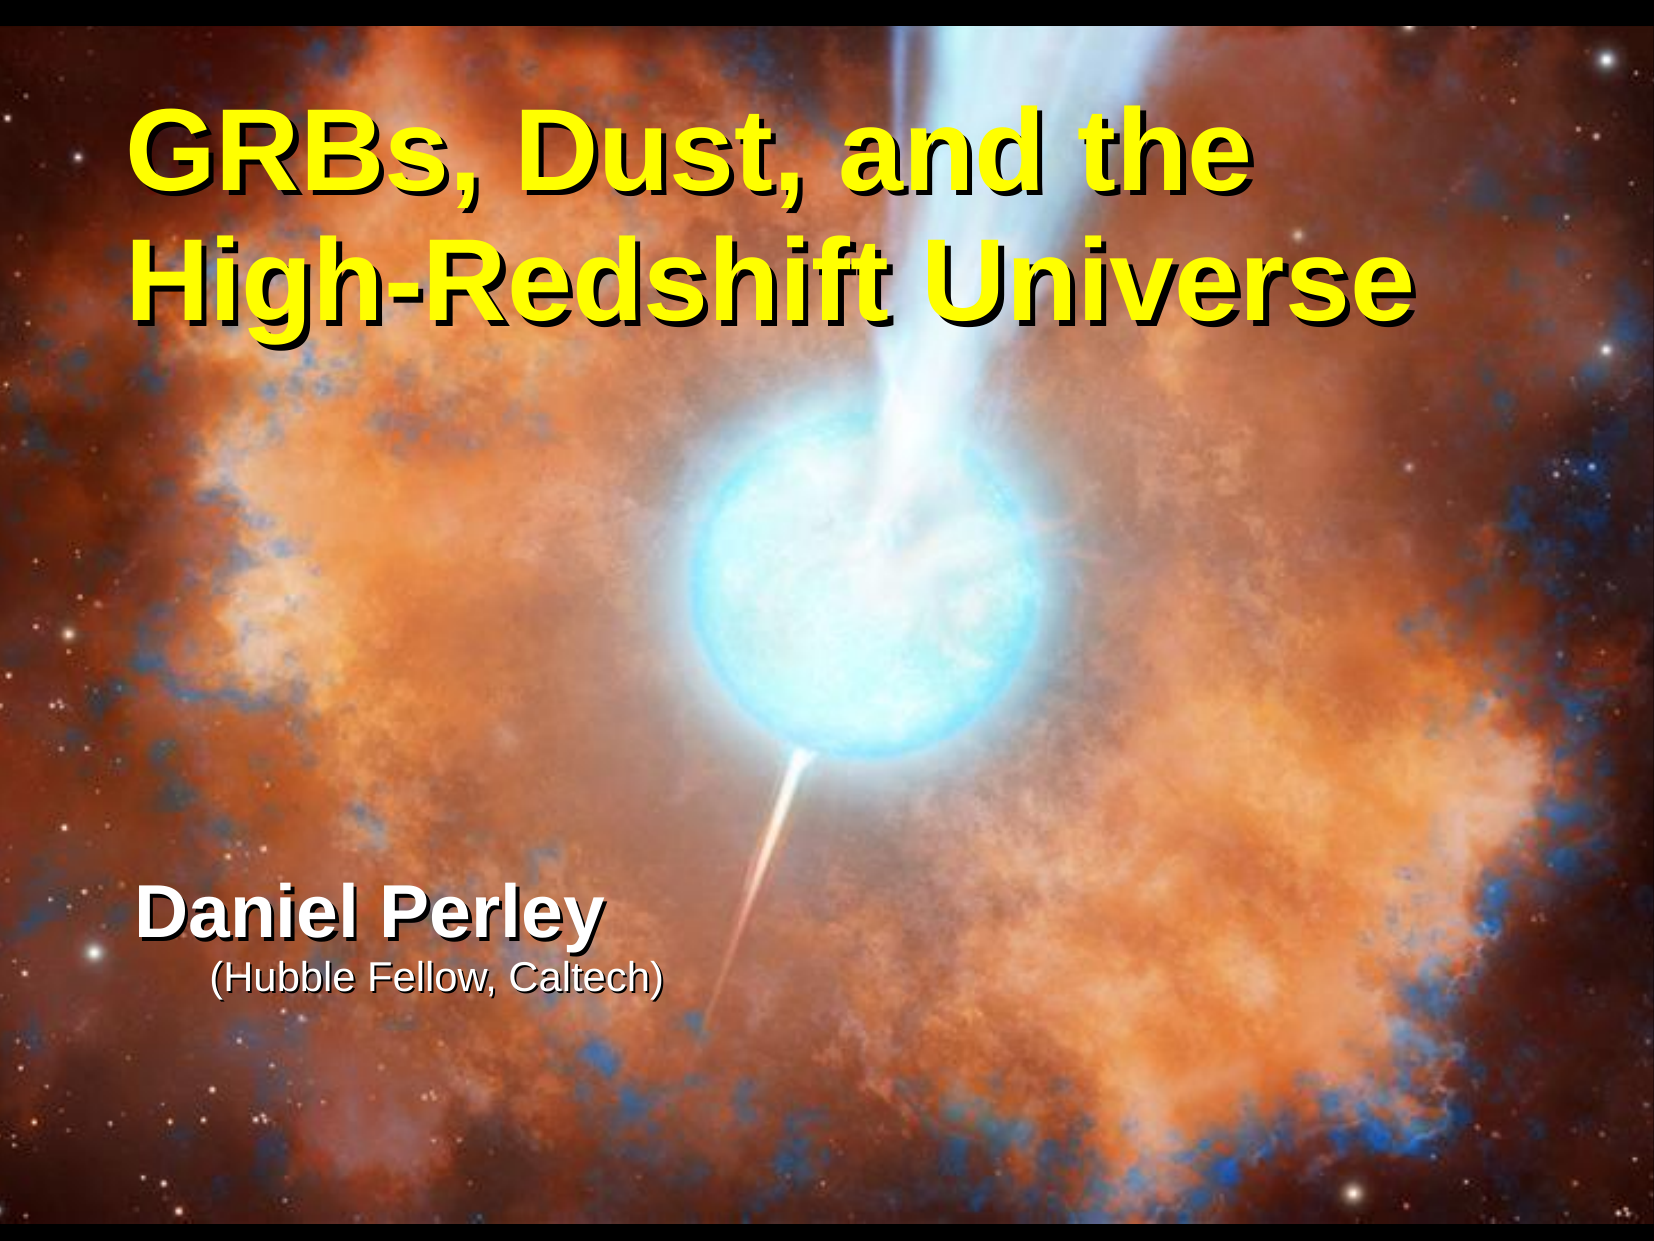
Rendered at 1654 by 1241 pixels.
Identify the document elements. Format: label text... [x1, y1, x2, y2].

text_box [0, 1224, 1654, 1241]
text_box GRBs, Dust, and the High-Redshift Universe [110, 77, 1536, 651]
text_box Daniel Perley (Hubble Fellow, Caltech) [119, 862, 1238, 1008]
text_box [0, 0, 1654, 26]
picture [0, 26, 1654, 1224]
